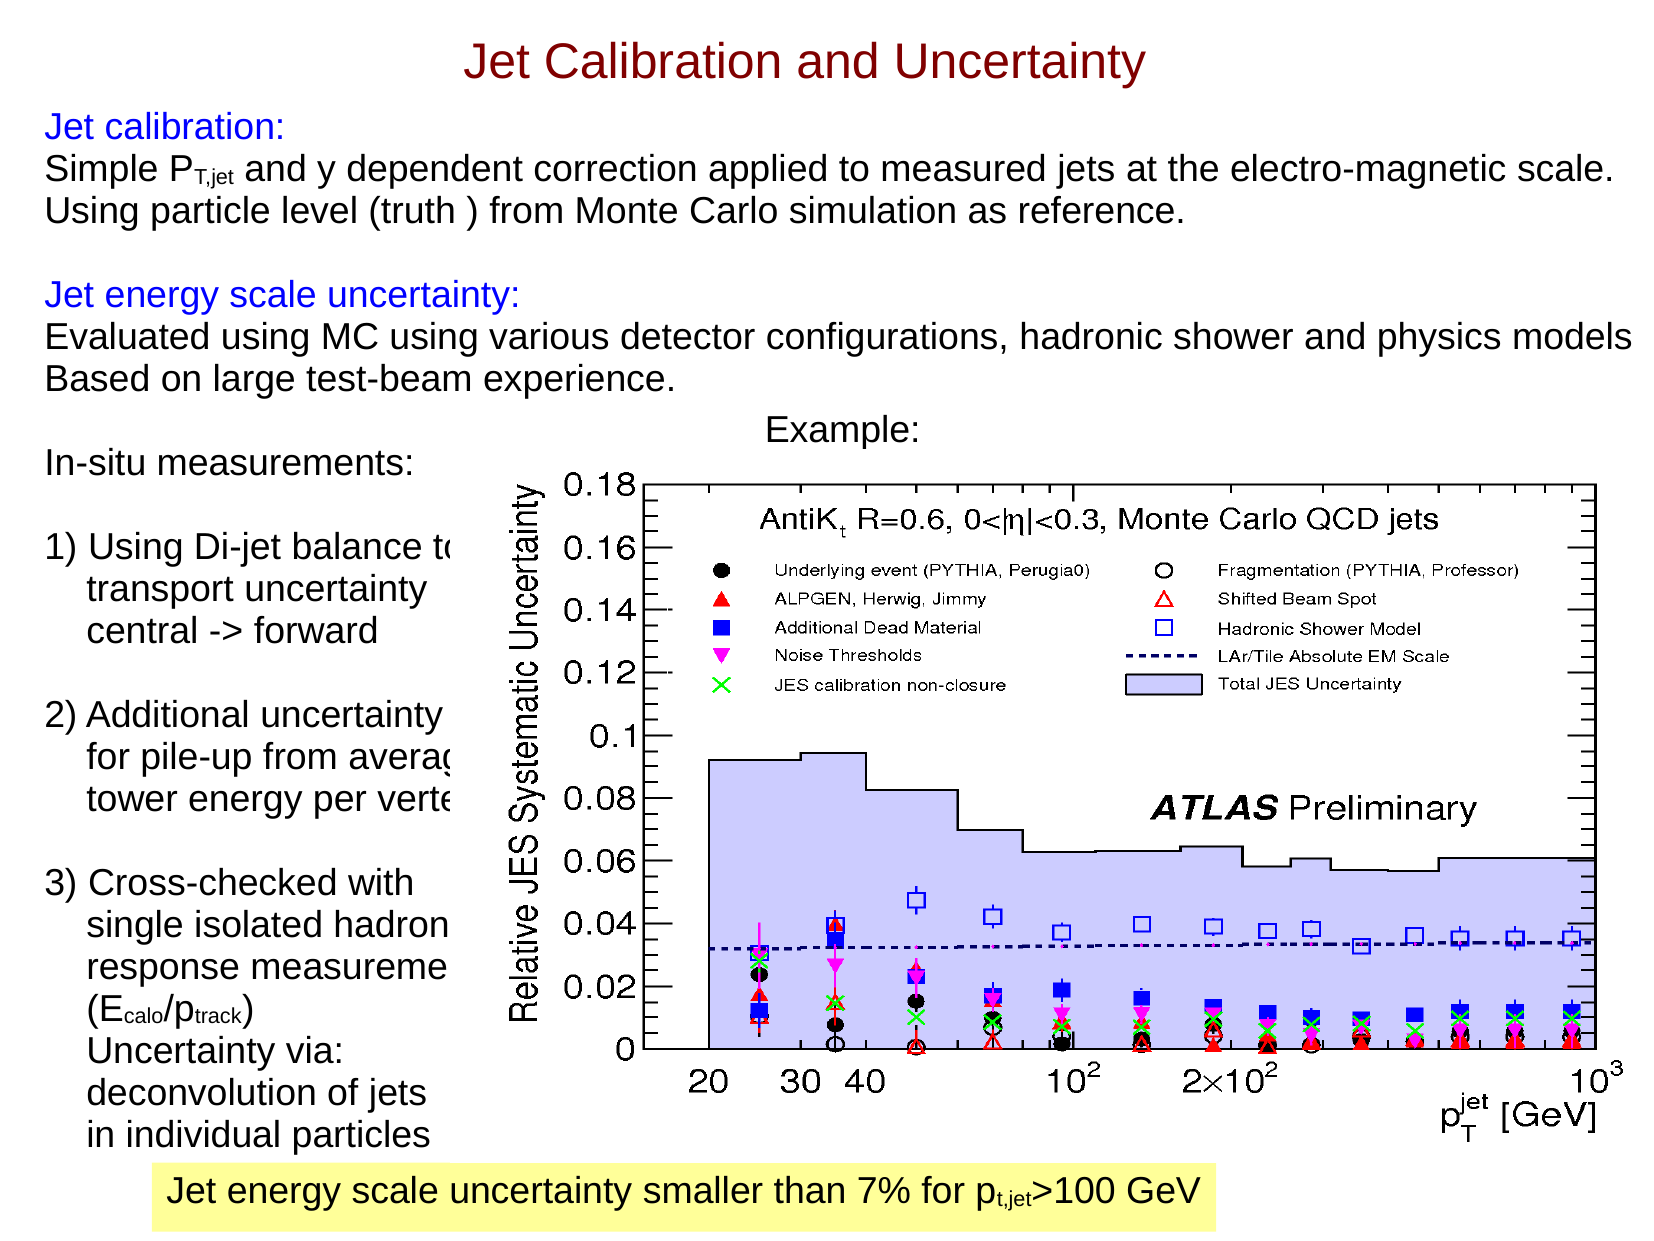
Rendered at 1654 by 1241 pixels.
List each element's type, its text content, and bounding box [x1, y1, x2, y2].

text_box Jet calibration: Simple PT,jet and y dependent correction applied to measured jets at the electro-magnetic scale. Using particle level (truth ) from Monte Carlo simulation as reference. Jet energy scale uncertainty: Evaluated using MC using various detector configurations, hadronic shower and physics models Based on large test-beam experience. In-situ measurements: 1) Using Di-jet balance to transport uncertainty central -> forward 2) Additional uncertainty for pile-up from average tower energy per vertex 3) Cross-checked with single isolated hadron response measurements (Ecalo/ptrack) Uncertainty via: deconvolution of jets in individual particles [29, 98, 1648, 1188]
picture [450, 449, 1654, 1163]
text_box [112, 370, 143, 441]
text_box Example: [750, 400, 938, 449]
text_box Jet energy scale uncertainty smaller than 7% for pt,jet>100 GeV [151, 1162, 1217, 1232]
text_box Jet Calibration and Uncertainty [448, 25, 1162, 97]
